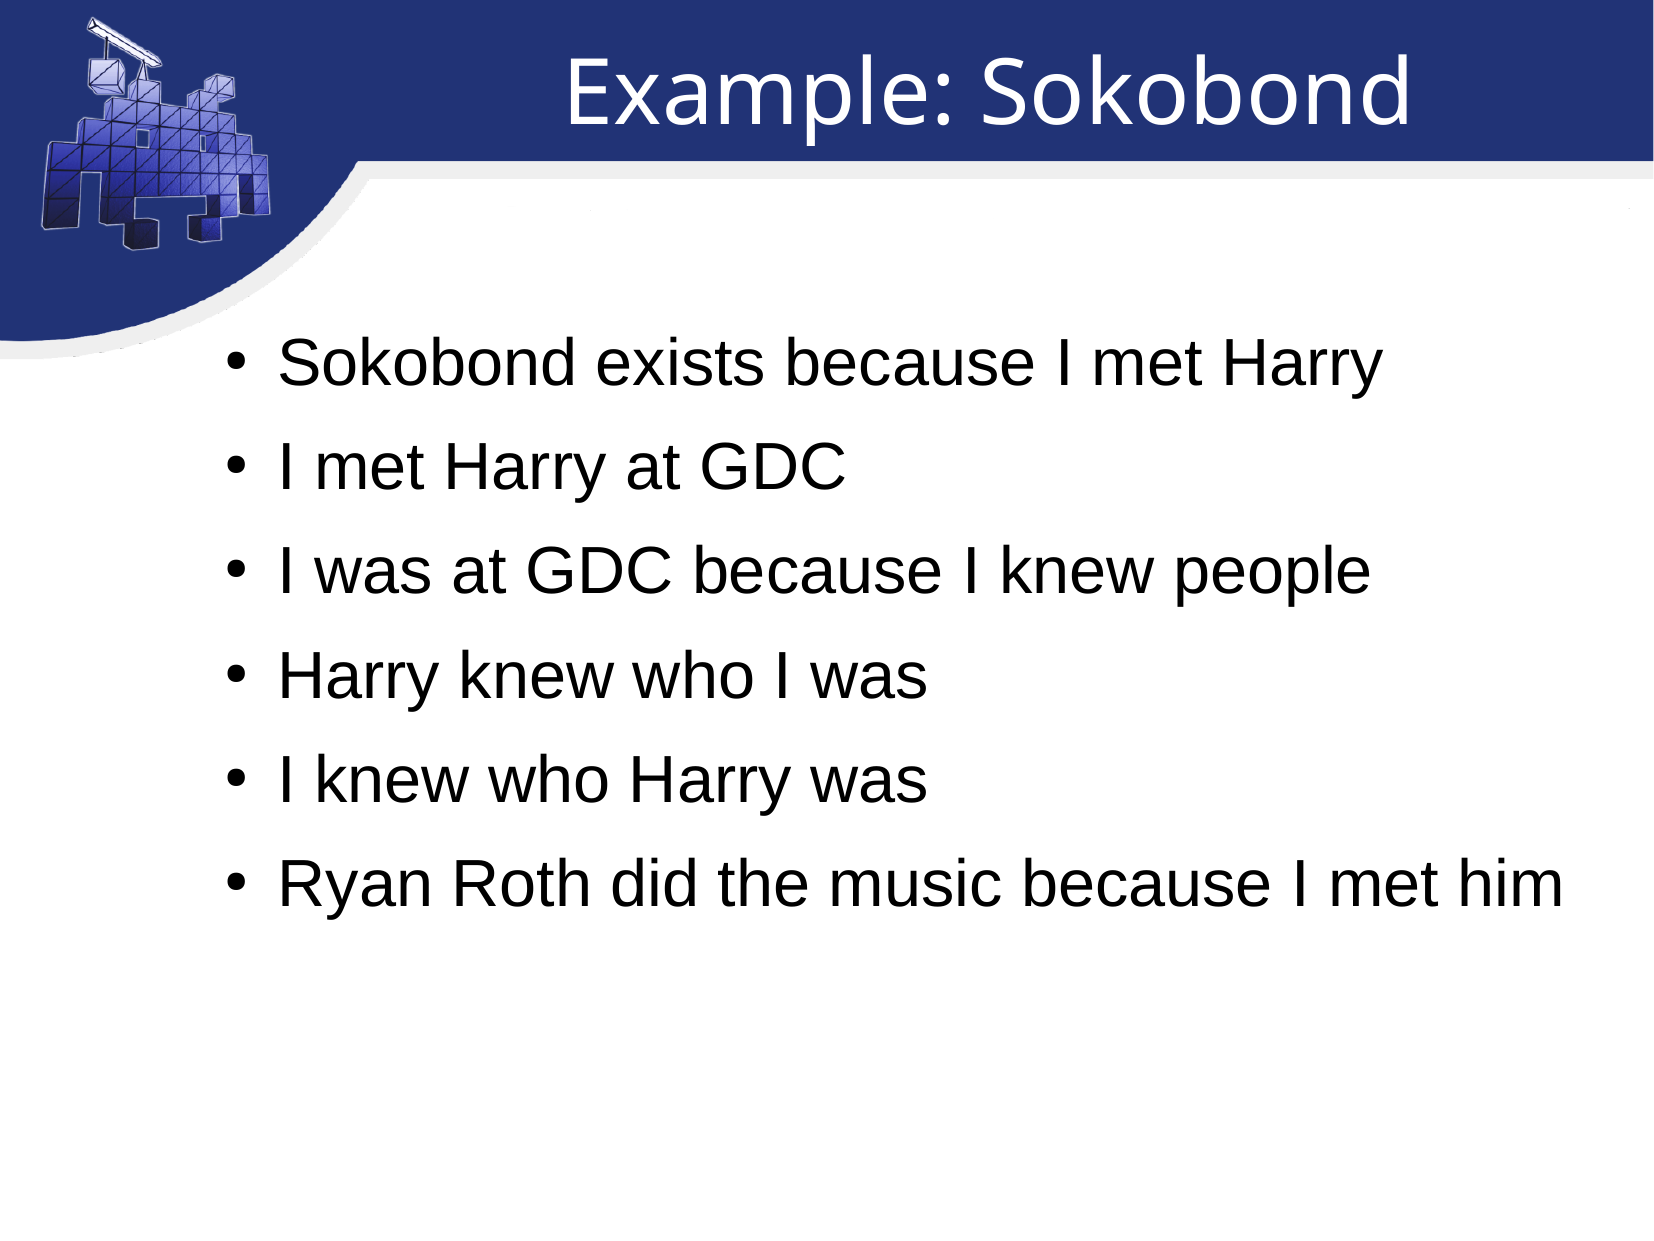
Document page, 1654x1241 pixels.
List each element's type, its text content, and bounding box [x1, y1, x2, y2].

picture [0, 0, 1654, 443]
list Sokobond exists because I met Harry I met Harry at GDC I was at GDC because I knew people Harry knew who I was I knew who Harry was Ryan Roth did the music because I met him [206, 324, 1595, 1078]
title Example: Sokobond [354, 35, 1625, 142]
